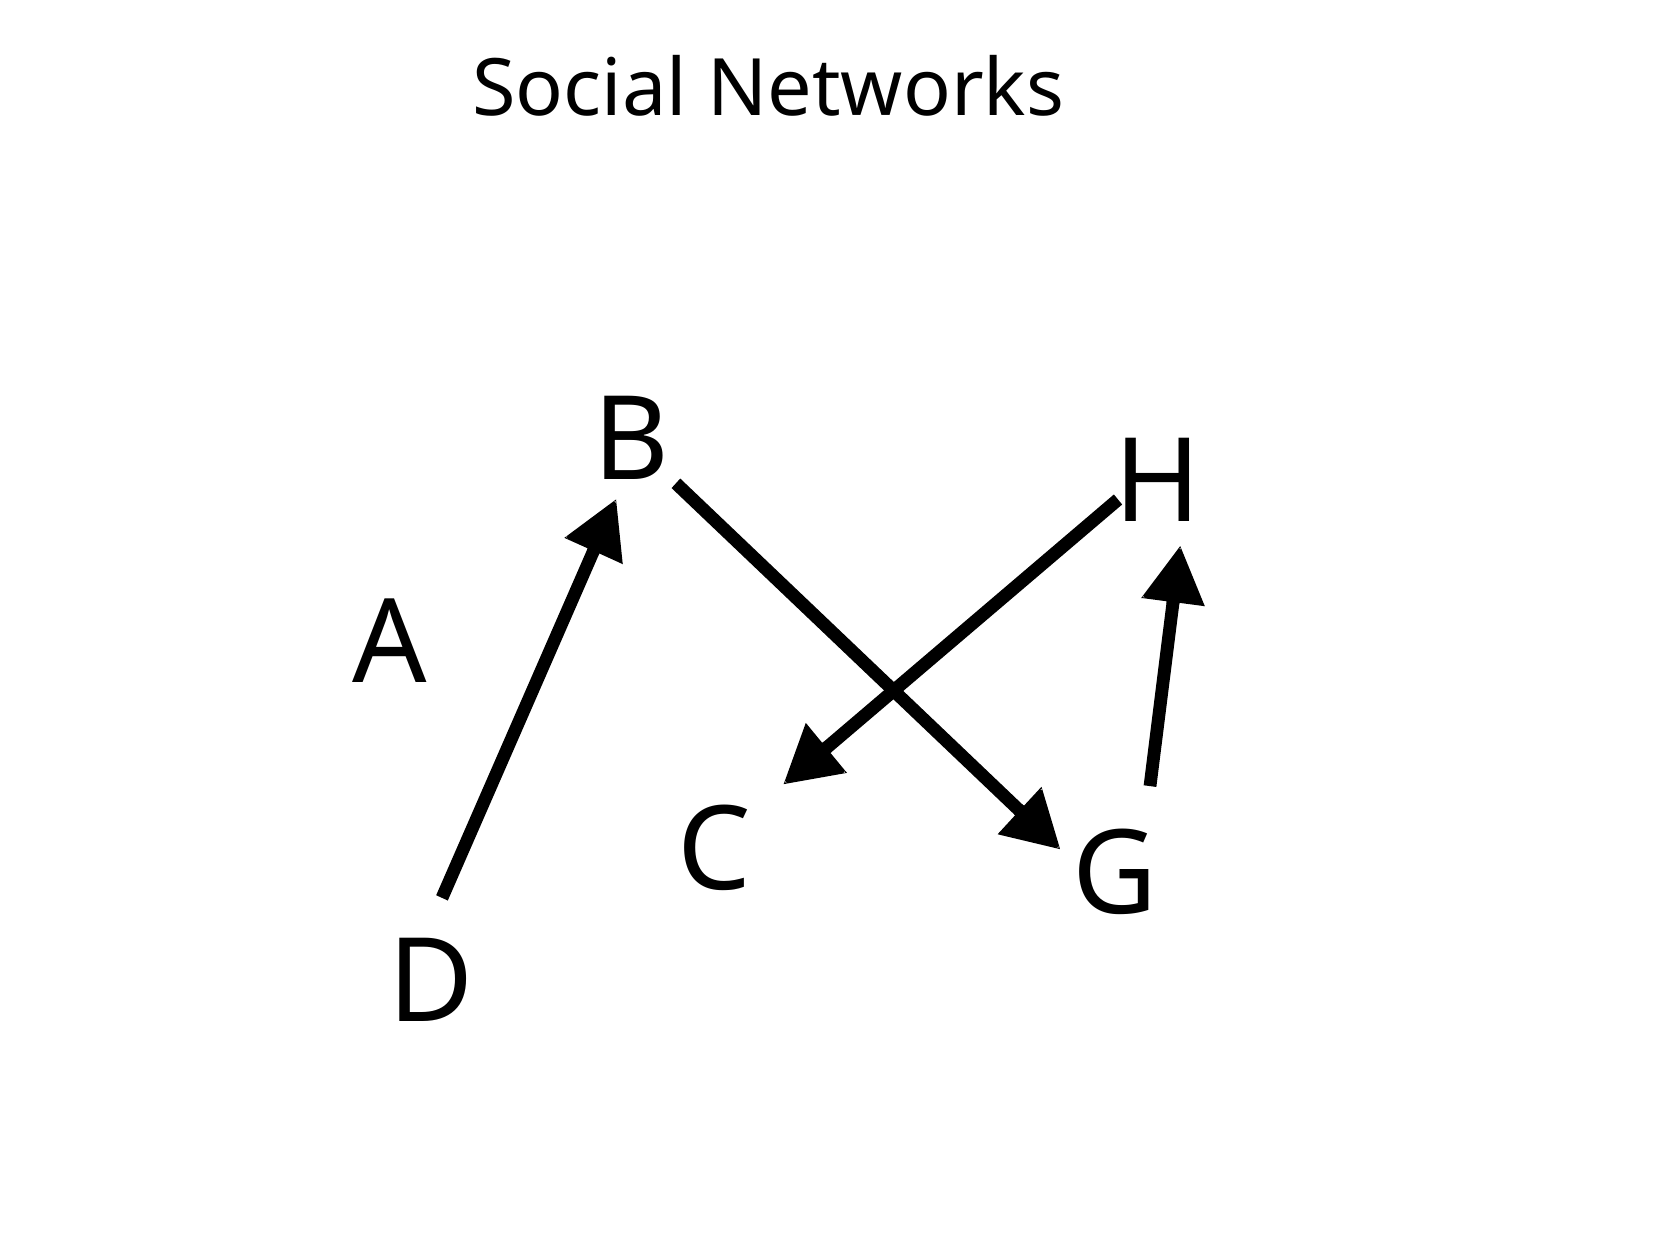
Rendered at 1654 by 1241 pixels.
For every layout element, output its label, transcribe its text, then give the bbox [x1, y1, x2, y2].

text_box B [594, 354, 714, 496]
text_box Social Networks [472, 31, 1120, 128]
text_box [1141, 546, 1205, 787]
text_box D [388, 896, 509, 1039]
text_box G [1072, 789, 1193, 931]
text_box A [352, 557, 472, 699]
text_box [671, 478, 1114, 850]
text_box H [1114, 397, 1234, 539]
text_box [436, 499, 623, 901]
text_box C [677, 764, 797, 907]
